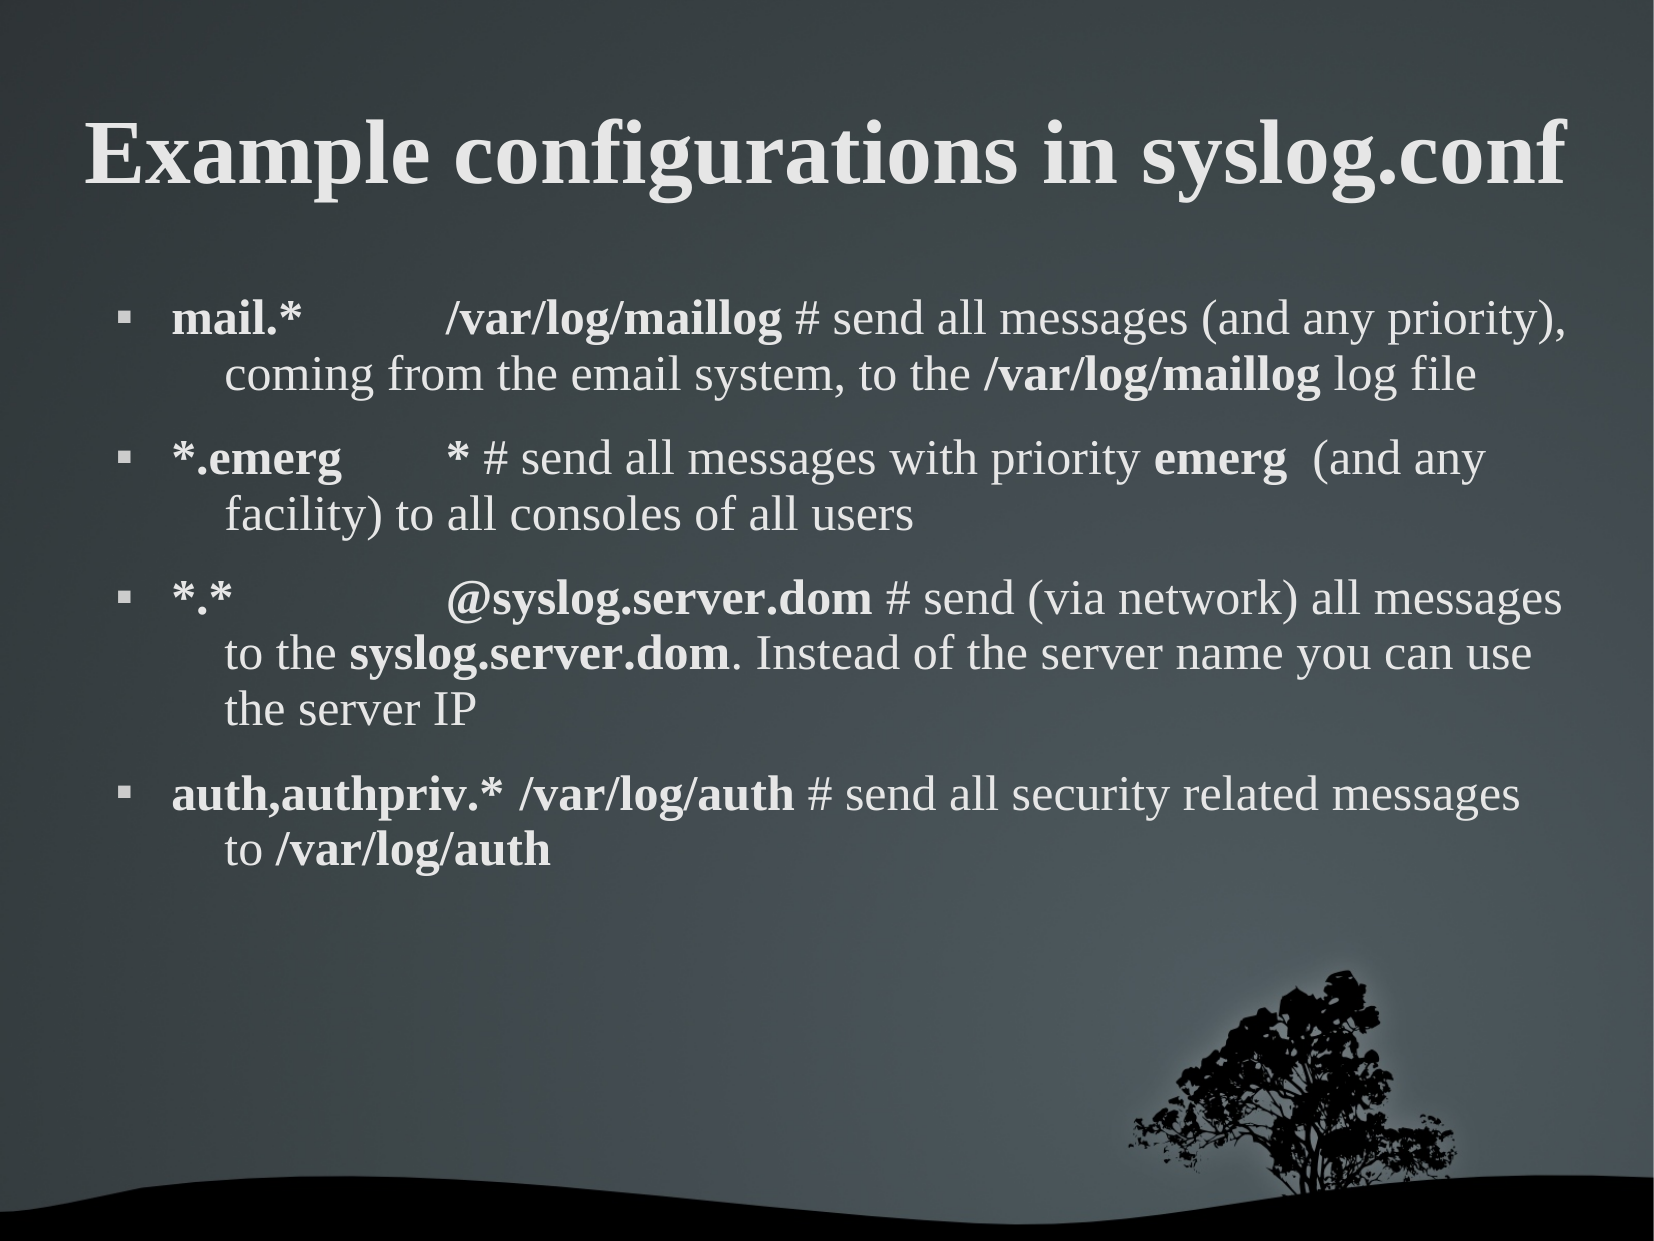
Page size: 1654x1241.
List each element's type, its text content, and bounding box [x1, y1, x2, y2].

title Example configurations in syslog.conf [82, 33, 1571, 273]
picture [0, 0, 1654, 1241]
list mail.* /var/log/maillog # send all messages (and any priority), coming from the email system, to the /var/log/maillog log file *.emerg * # send all messages with priority emerg (and any facility) to all consoles of all users *.* @syslog.server.dom # send (via network) all messages to the syslog.server.dom. Instead of the server name you can use the server IP auth,authpriv.* /var/log/auth # send all security related messages to /var/log/auth [82, 290, 1571, 1109]
